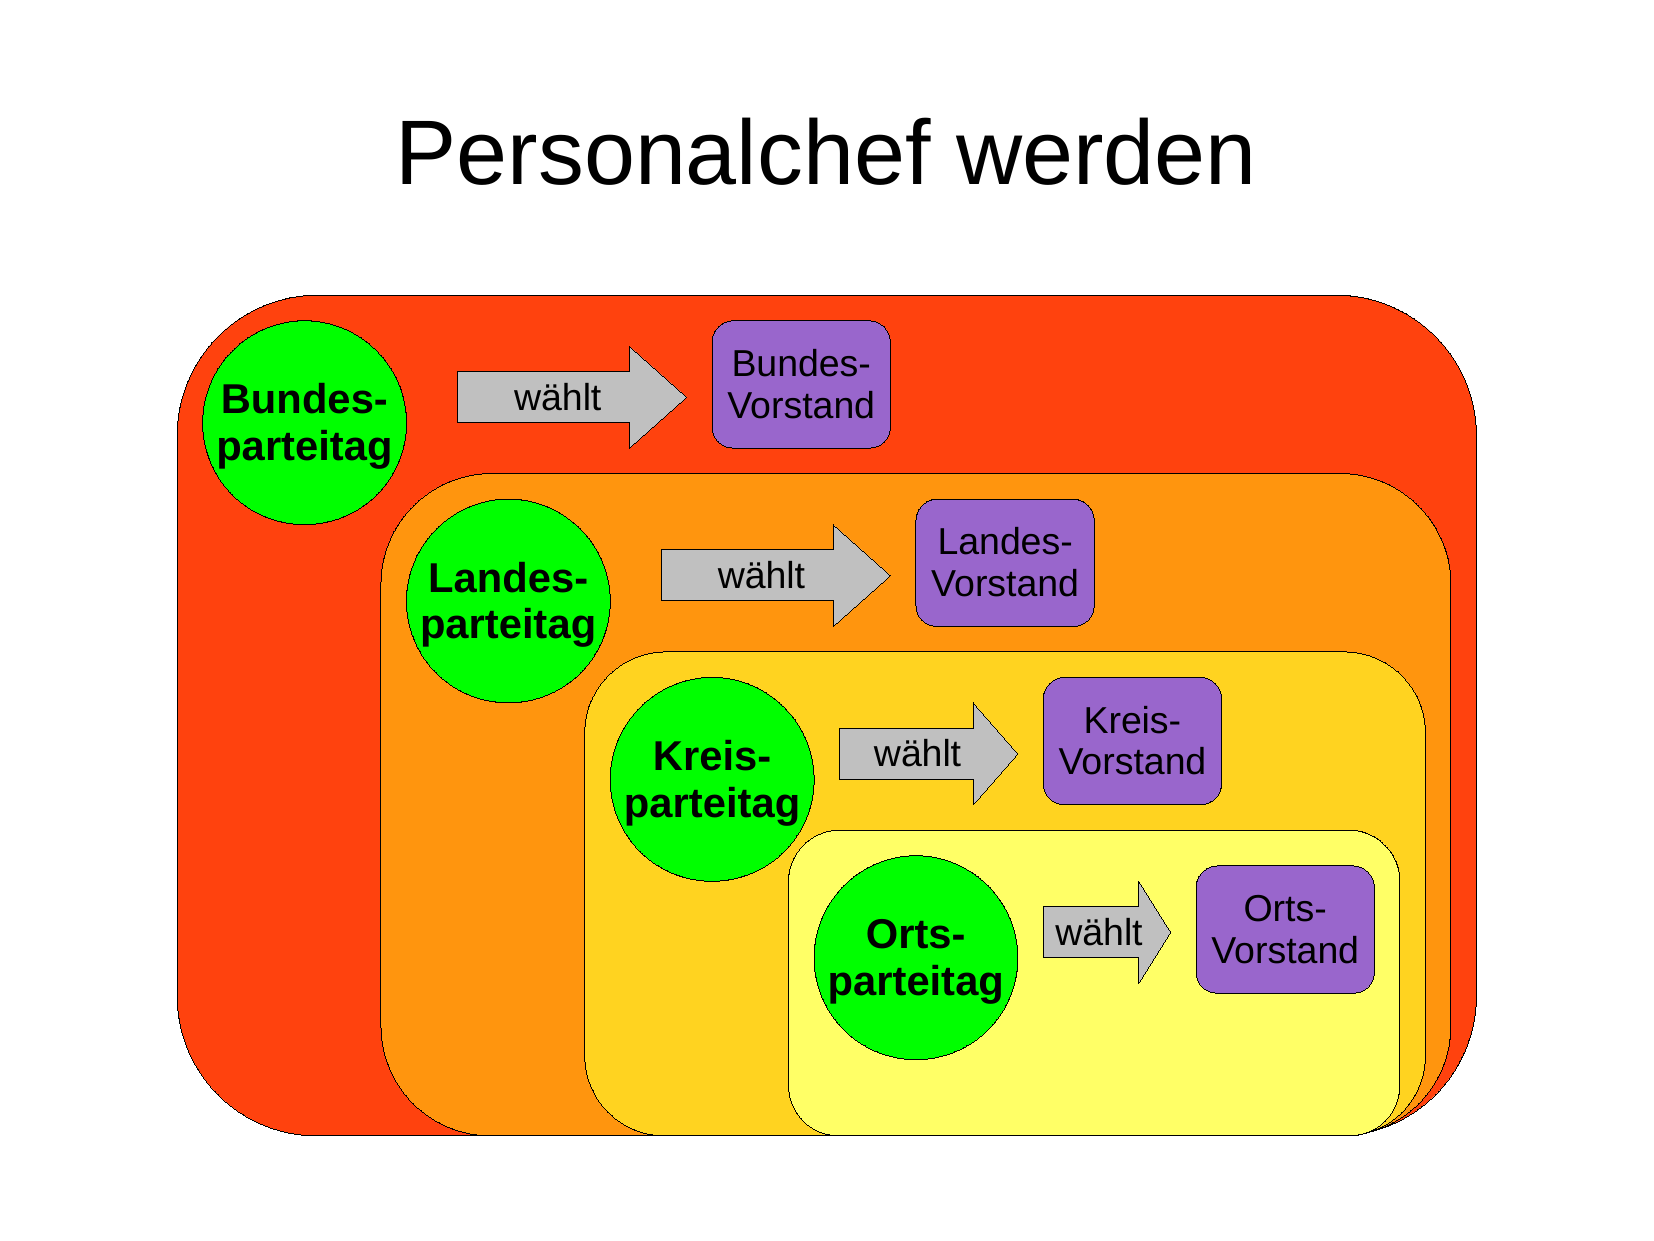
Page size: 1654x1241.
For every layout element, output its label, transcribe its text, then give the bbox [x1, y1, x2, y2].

text_box wählt [661, 524, 891, 627]
text_box wählt [839, 702, 1018, 805]
text_box Landes- Vorstand [915, 499, 1095, 627]
text_box Orts- parteitag [814, 855, 1018, 1060]
text_box [177, 295, 1477, 1136]
text_box wählt [457, 346, 687, 449]
text_box Bundes- Vorstand [712, 320, 891, 449]
text_box Kreis- parteitag [610, 677, 815, 882]
text_box wählt [1043, 881, 1171, 984]
text_box Landes- parteitag [406, 499, 611, 703]
text_box Orts- Vorstand [1196, 865, 1375, 994]
text_box Kreis- Vorstand [1043, 677, 1222, 805]
text_box Bundes- parteitag [202, 320, 407, 525]
title Personalchef werden [82, 49, 1571, 257]
